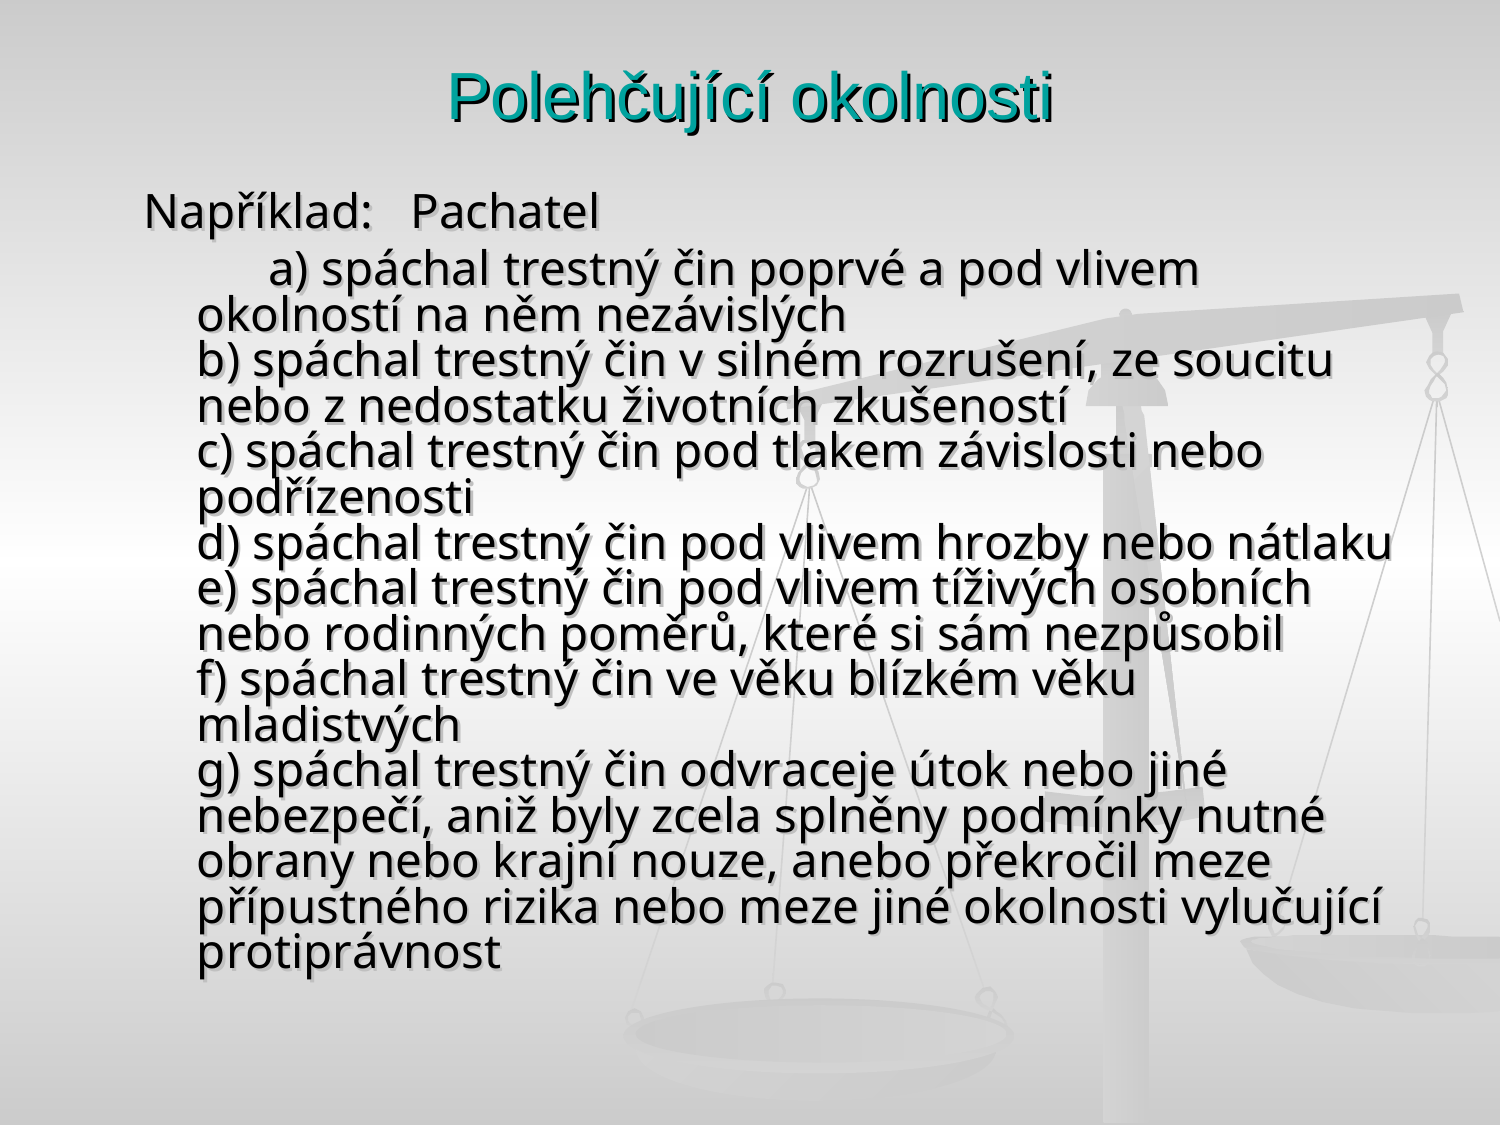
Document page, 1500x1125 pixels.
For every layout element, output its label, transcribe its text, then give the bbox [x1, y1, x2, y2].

list Například: Pachatel a) spáchal trestný čin poprvé a pod vlivem okolností na něm nezávislých b) spáchal trestný čin v silném rozrušení, ze soucitu nebo z nedostatku životních zkušeností c) spáchal trestný čin pod tlakem závislosti nebo podřízenosti d) spáchal trestný čin pod vlivem hrozby nebo nátlaku e) spáchal trestný čin pod vlivem tíživých osobních nebo rodinných poměrů, které si sám nezpůsobil f) spáchal trestný čin ve věku blízkém věku mladistvých g) spáchal trestný čin odvraceje útok nebo jiné nebezpečí, aniž byly zcela splněny podmínky nutné obrany nebo krajní nouze, anebo překročil meze přípustného rizika nebo meze jiné okolnosti vylučující protiprávnost [75, 184, 1426, 1047]
title Polehčující okolnosti [75, 45, 1426, 138]
